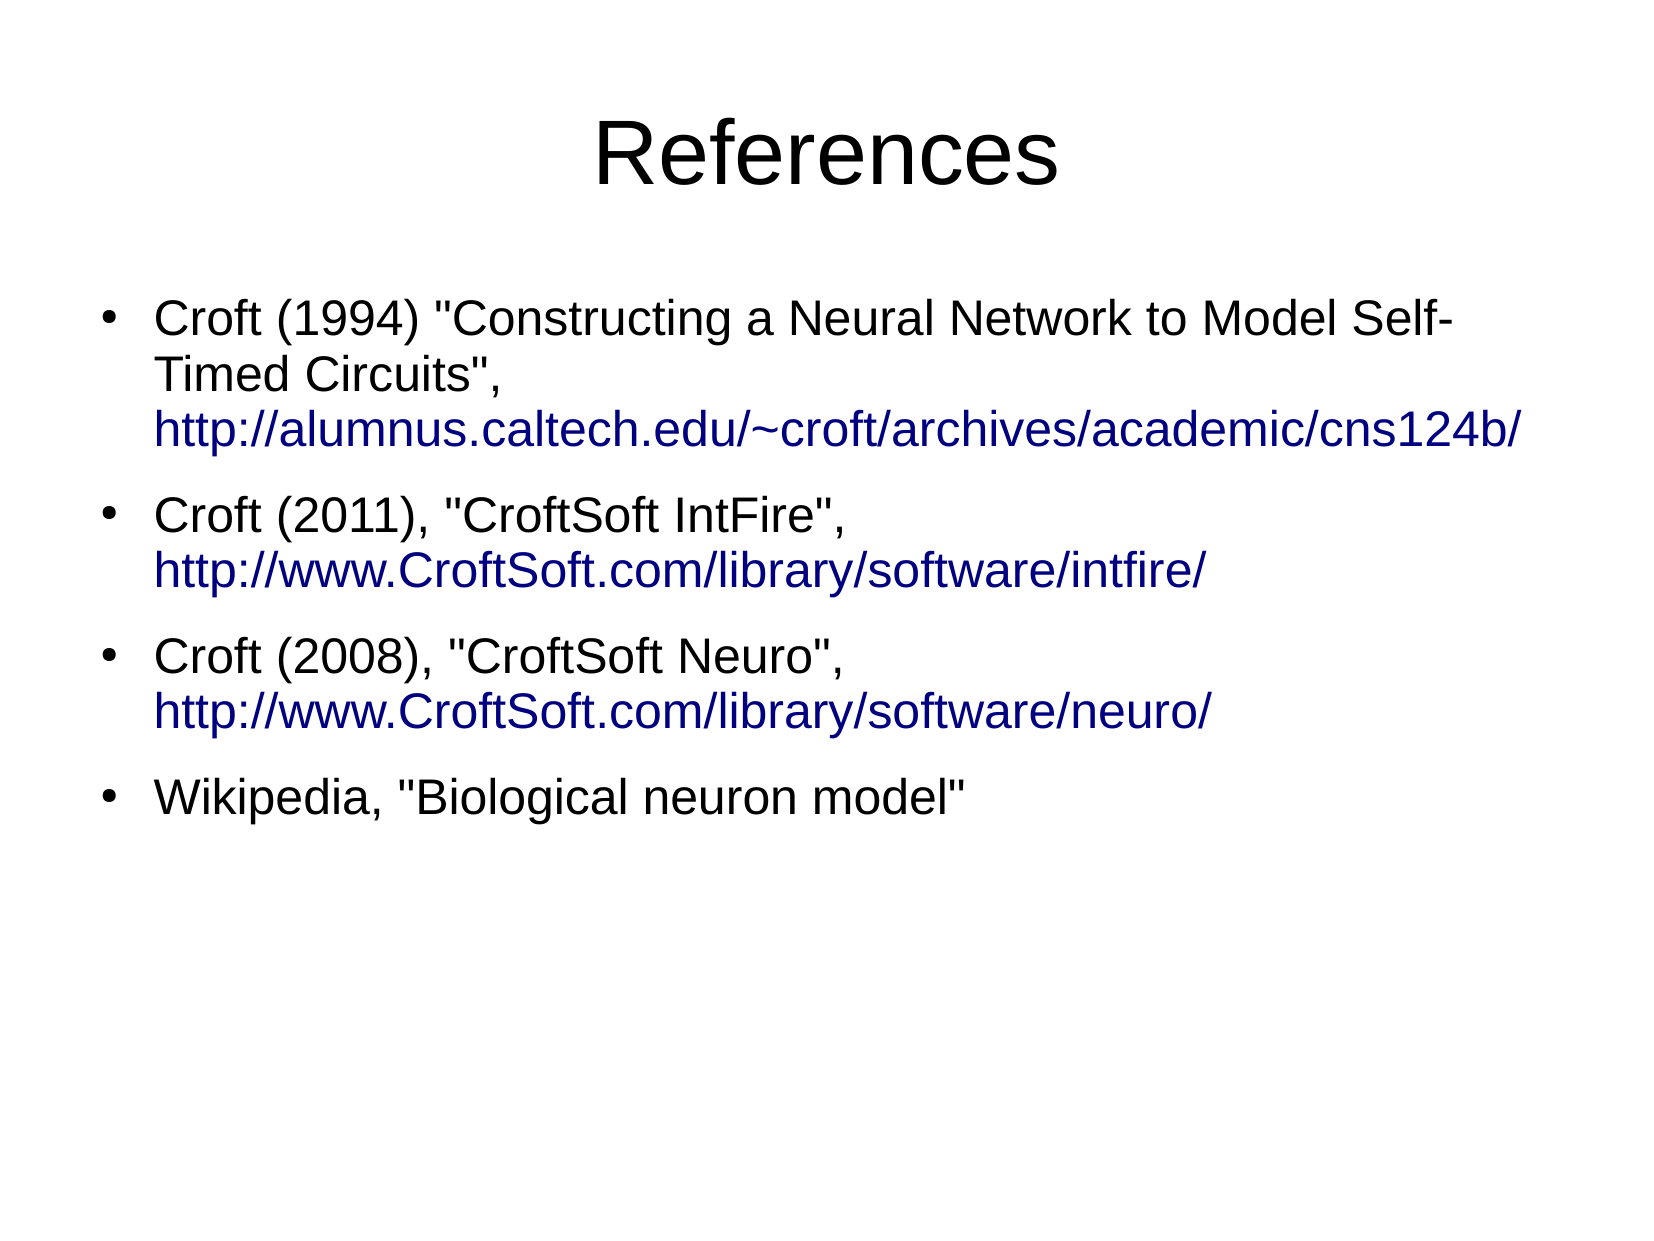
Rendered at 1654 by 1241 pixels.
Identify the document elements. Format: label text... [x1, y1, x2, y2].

list Croft (1994) "Constructing a Neural Network to Model Self-Timed Circuits", http://alumnus.caltech.edu/~croft/archives/academic/cns124b/ Croft (2011), "CroftSoft IntFire", http://www.CroftSoft.com/library/software/intfire/ Croft (2008), "CroftSoft Neuro", http://www.CroftSoft.com/library/software/neuro/ Wikipedia, "Biological neuron model" [82, 290, 1571, 1094]
title References [82, 56, 1571, 250]
